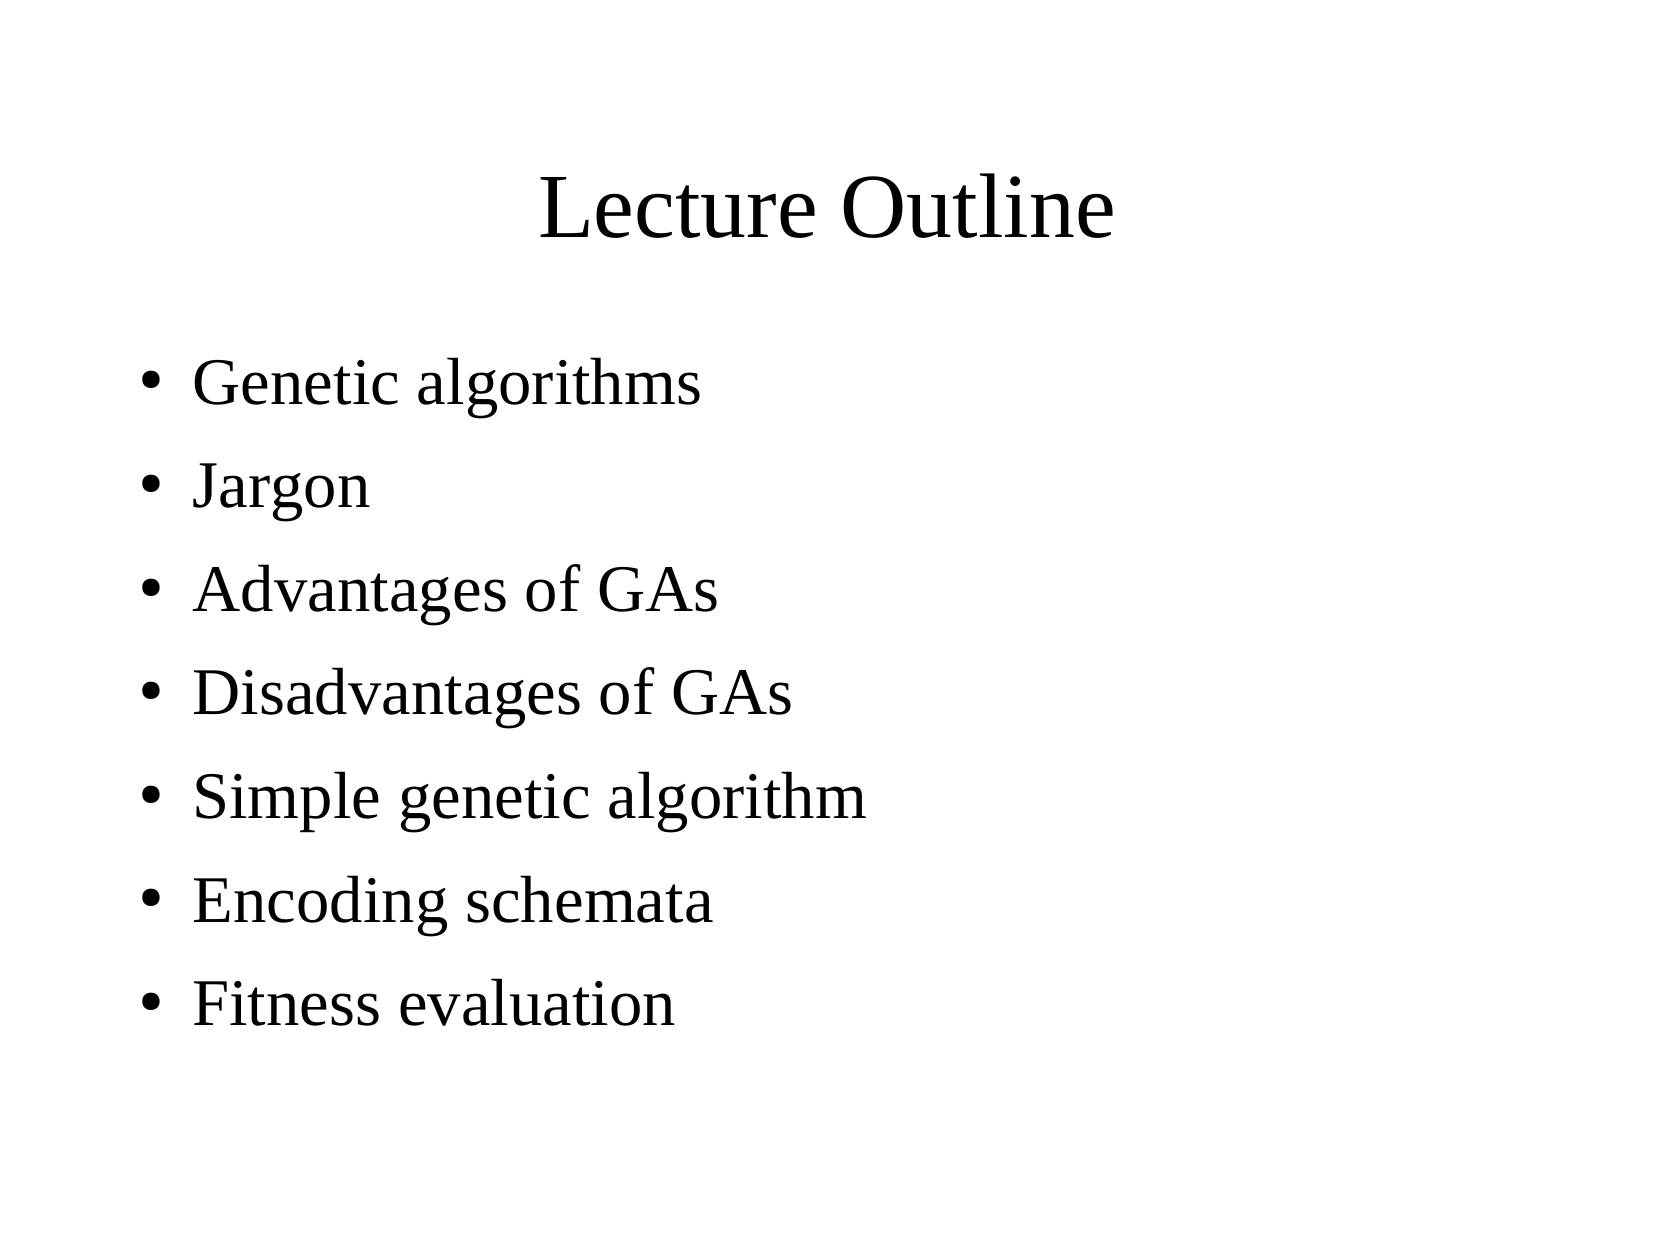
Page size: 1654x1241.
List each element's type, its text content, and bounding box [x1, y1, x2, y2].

list Genetic algorithms Jargon Advantages of GAs Disadvantages of GAs Simple genetic algorithm Encoding schemata Fitness evaluation [121, 344, 1534, 1127]
title Lecture Outline [121, 102, 1534, 311]
